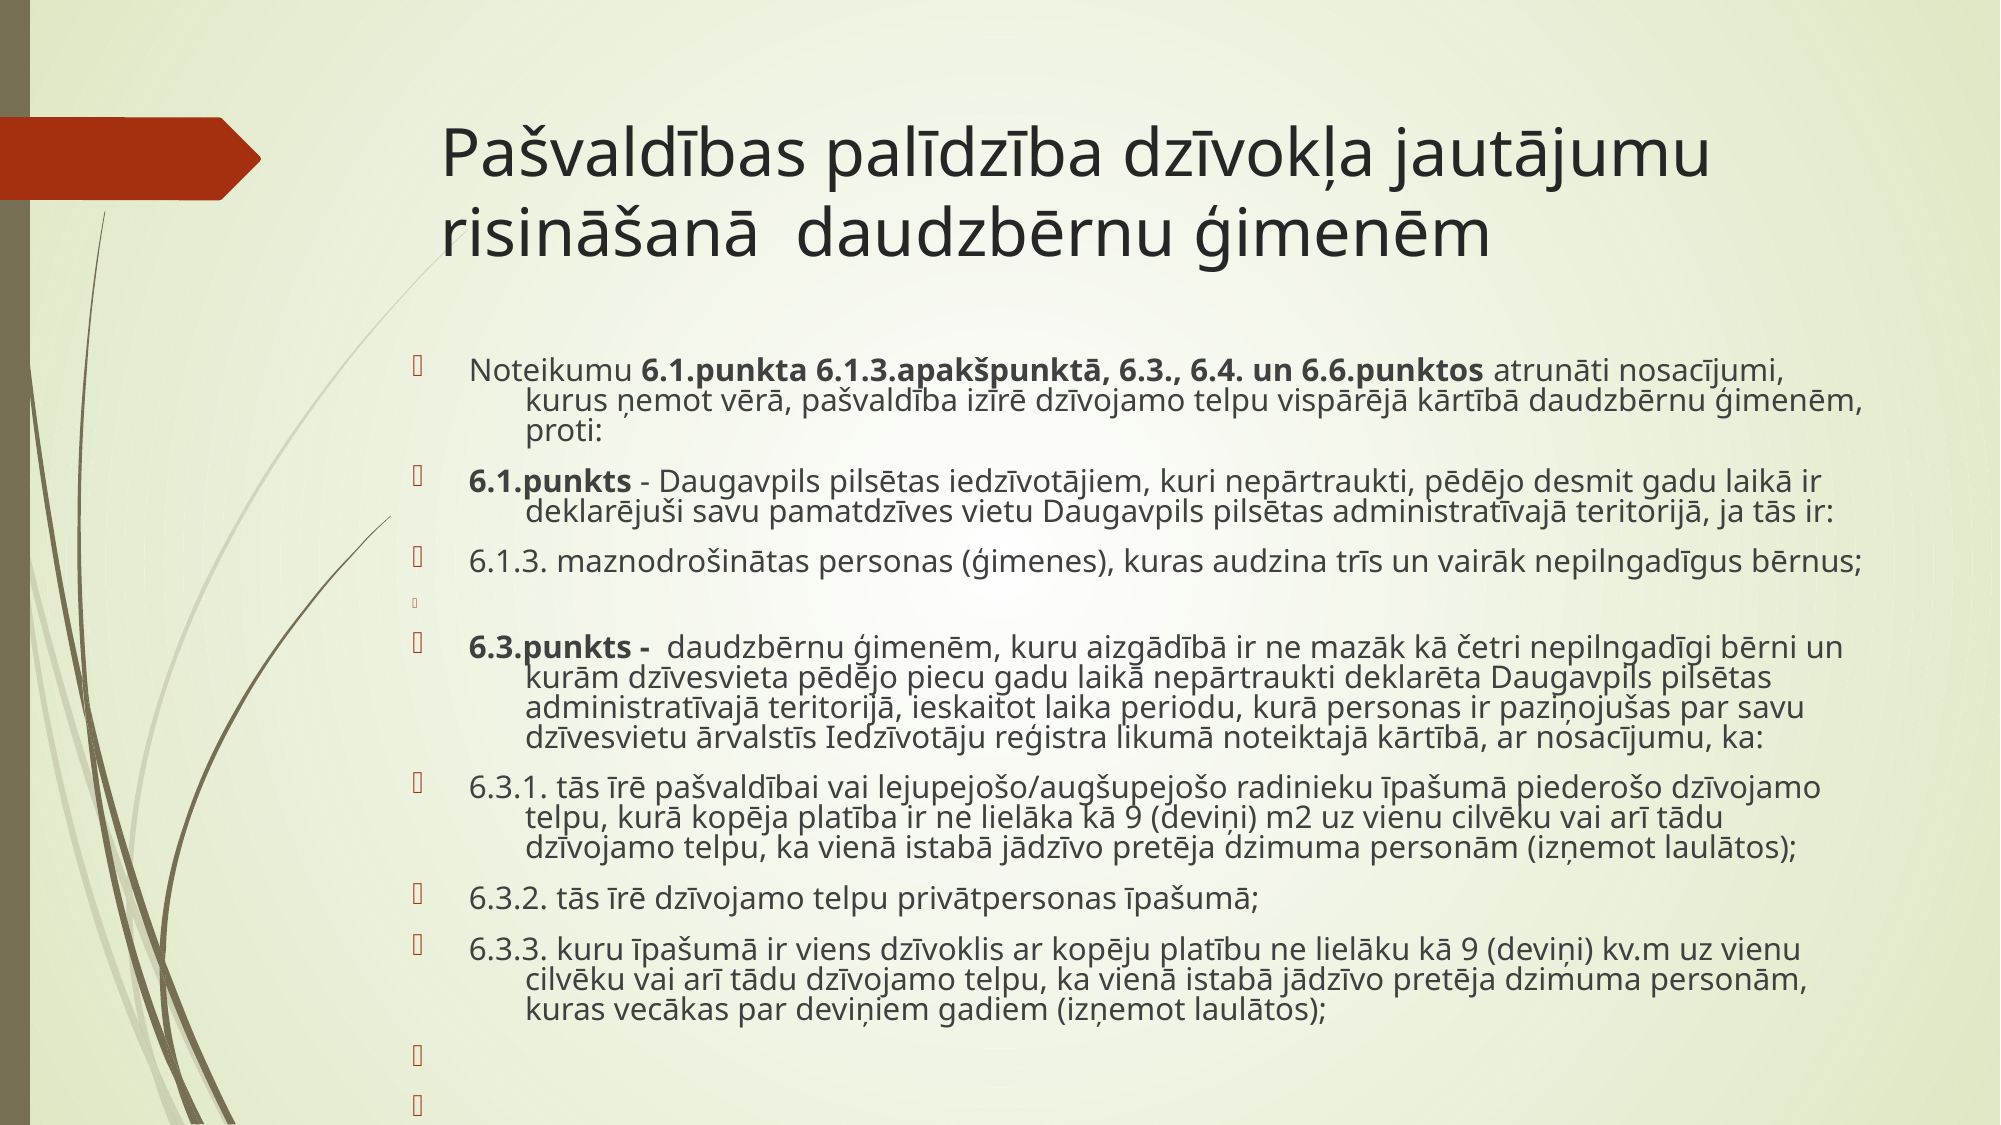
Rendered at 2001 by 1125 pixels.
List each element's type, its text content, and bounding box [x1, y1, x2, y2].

title Pašvaldības palīdzība dzīvokļa jautājumu risināšanā daudzbērnu ģimenēm [425, 102, 1888, 313]
list Noteikumu 6.1.punkta 6.1.3.apakšpunktā, 6.3., 6.4. un 6.6.punktos atrunāti nosacījumi, kurus ņemot vērā, pašvaldība izīrē dzīvojamo telpu vispārējā kārtībā daudzbērnu ģimenēm, proti: 6.1.punkts - Daugavpils pilsētas iedzīvotājiem, kuri nepārtraukti, pēdējo desmit gadu laikā ir deklarējuši savu pamatdzīves vietu Daugavpils pilsētas administratīvajā teritorijā, ja tās ir: 6.1.3. maznodrošinātas personas (ģimenes), kuras audzina trīs un vairāk nepilngadīgus bērnus; 6.3.punkts - daudzbērnu ģimenēm, kuru aizgādībā ir ne mazāk kā četri nepilngadīgi bērni un kurām dzīvesvieta pēdējo piecu gadu laikā nepārtraukti deklarēta Daugavpils pilsētas administratīvajā teritorijā, ieskaitot laika periodu, kurā personas ir paziņojušas par savu dzīvesvietu ārvalstīs Iedzīvotāju reģistra likumā noteiktajā kārtībā, ar nosacījumu, ka: 6.3.1. tās īrē pašvaldībai vai lejupejošo/augšupejošo radinieku īpašumā piederošo dzīvojamo telpu, kurā kopēja platība ir ne lielāka kā 9 (deviņi) m2 uz vienu cilvēku vai arī tādu dzīvojamo telpu, ka vienā istabā jādzīvo pretēja dzimuma personām (izņemot laulātos); 6.3.2. tās īrē dzīvojamo telpu privātpersonas īpašumā; 6.3.3. kuru īpašumā ir viens dzīvoklis ar kopēju platību ne lielāku kā 9 (deviņi) kv.m uz vienu cilvēku vai arī tādu dzīvojamo telpu, ka vienā istabā jādzīvo pretēja dzimuma personām, kuras vecākas par deviņiem gadiem (izņemot laulātos); [397, 350, 1888, 1057]
